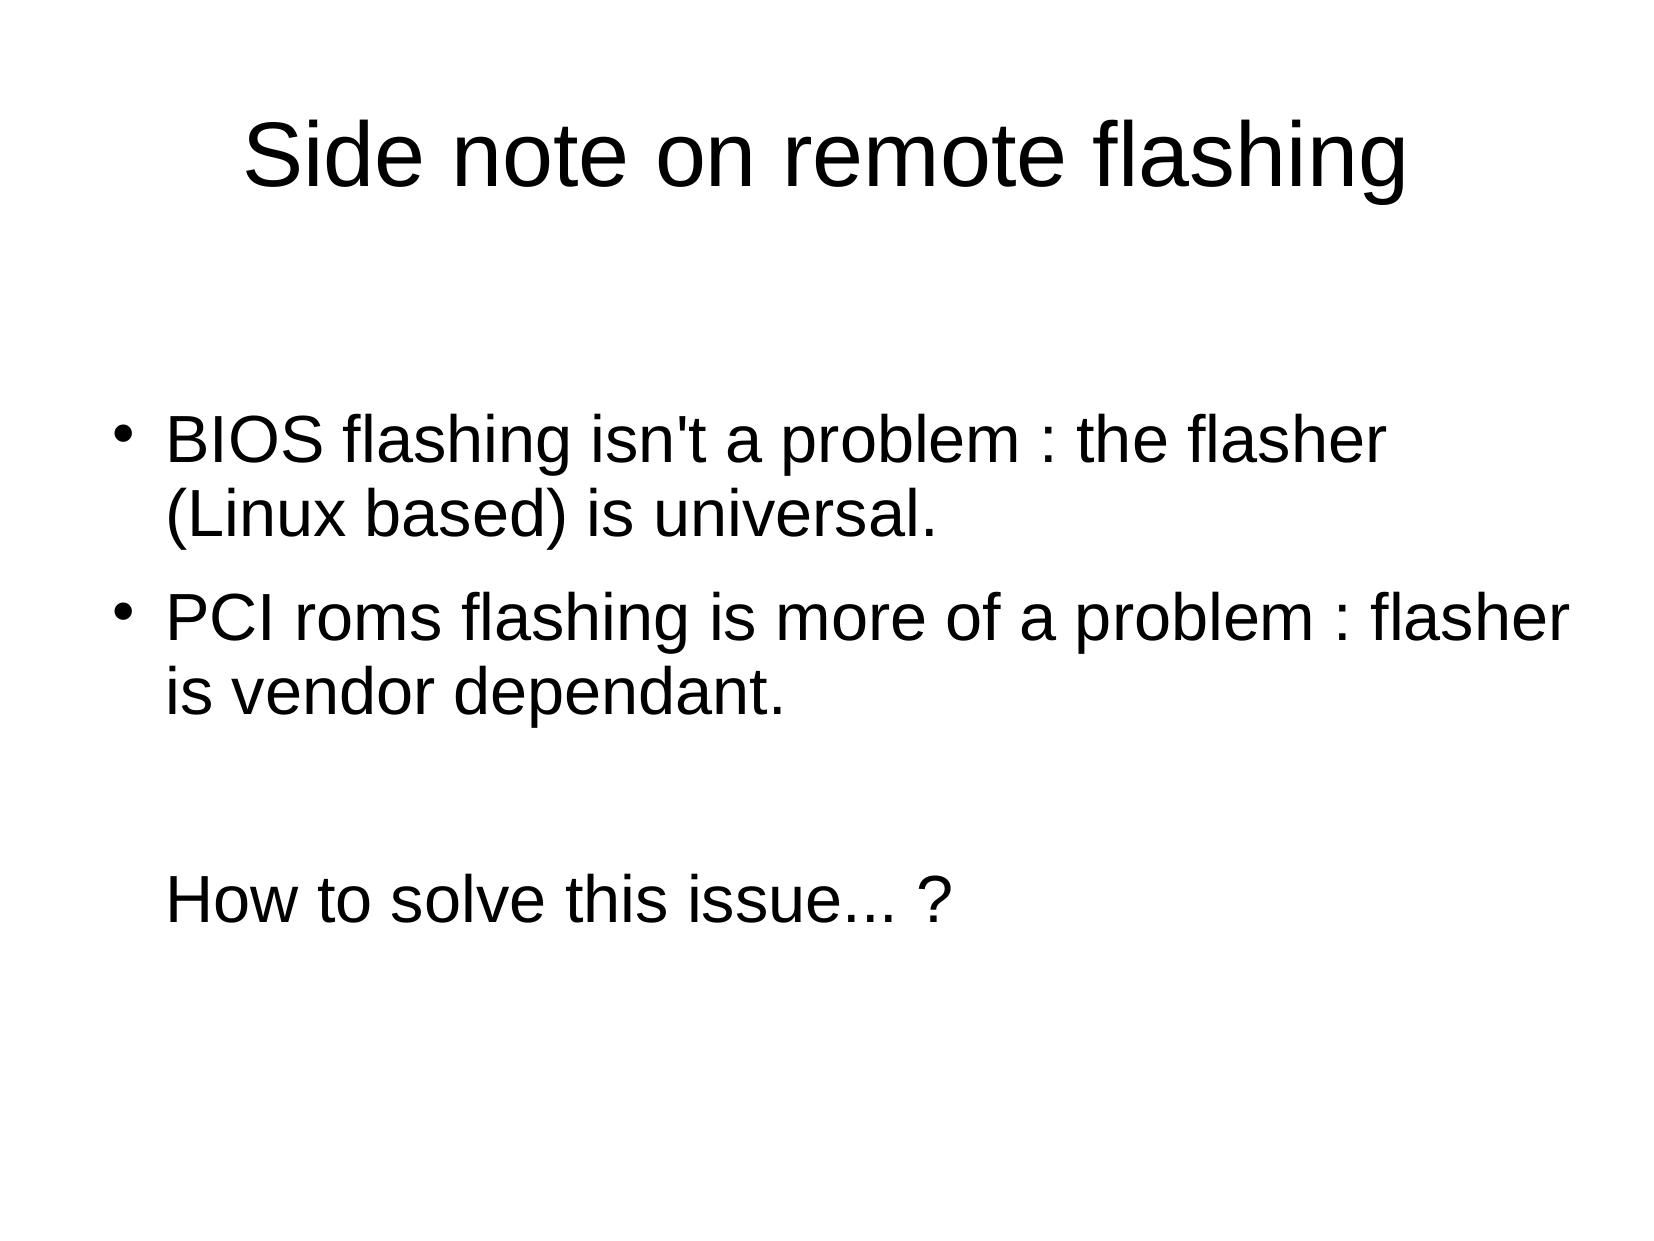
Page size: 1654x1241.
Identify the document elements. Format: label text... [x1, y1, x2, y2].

title Side note on remote flashing [82, 49, 1571, 257]
list BIOS flashing isn't a problem : the flasher (Linux based) is universal. PCI roms flashing is more of a problem : flasher is vendor dependant. How to solve this issue... ? [94, 397, 1583, 1217]
